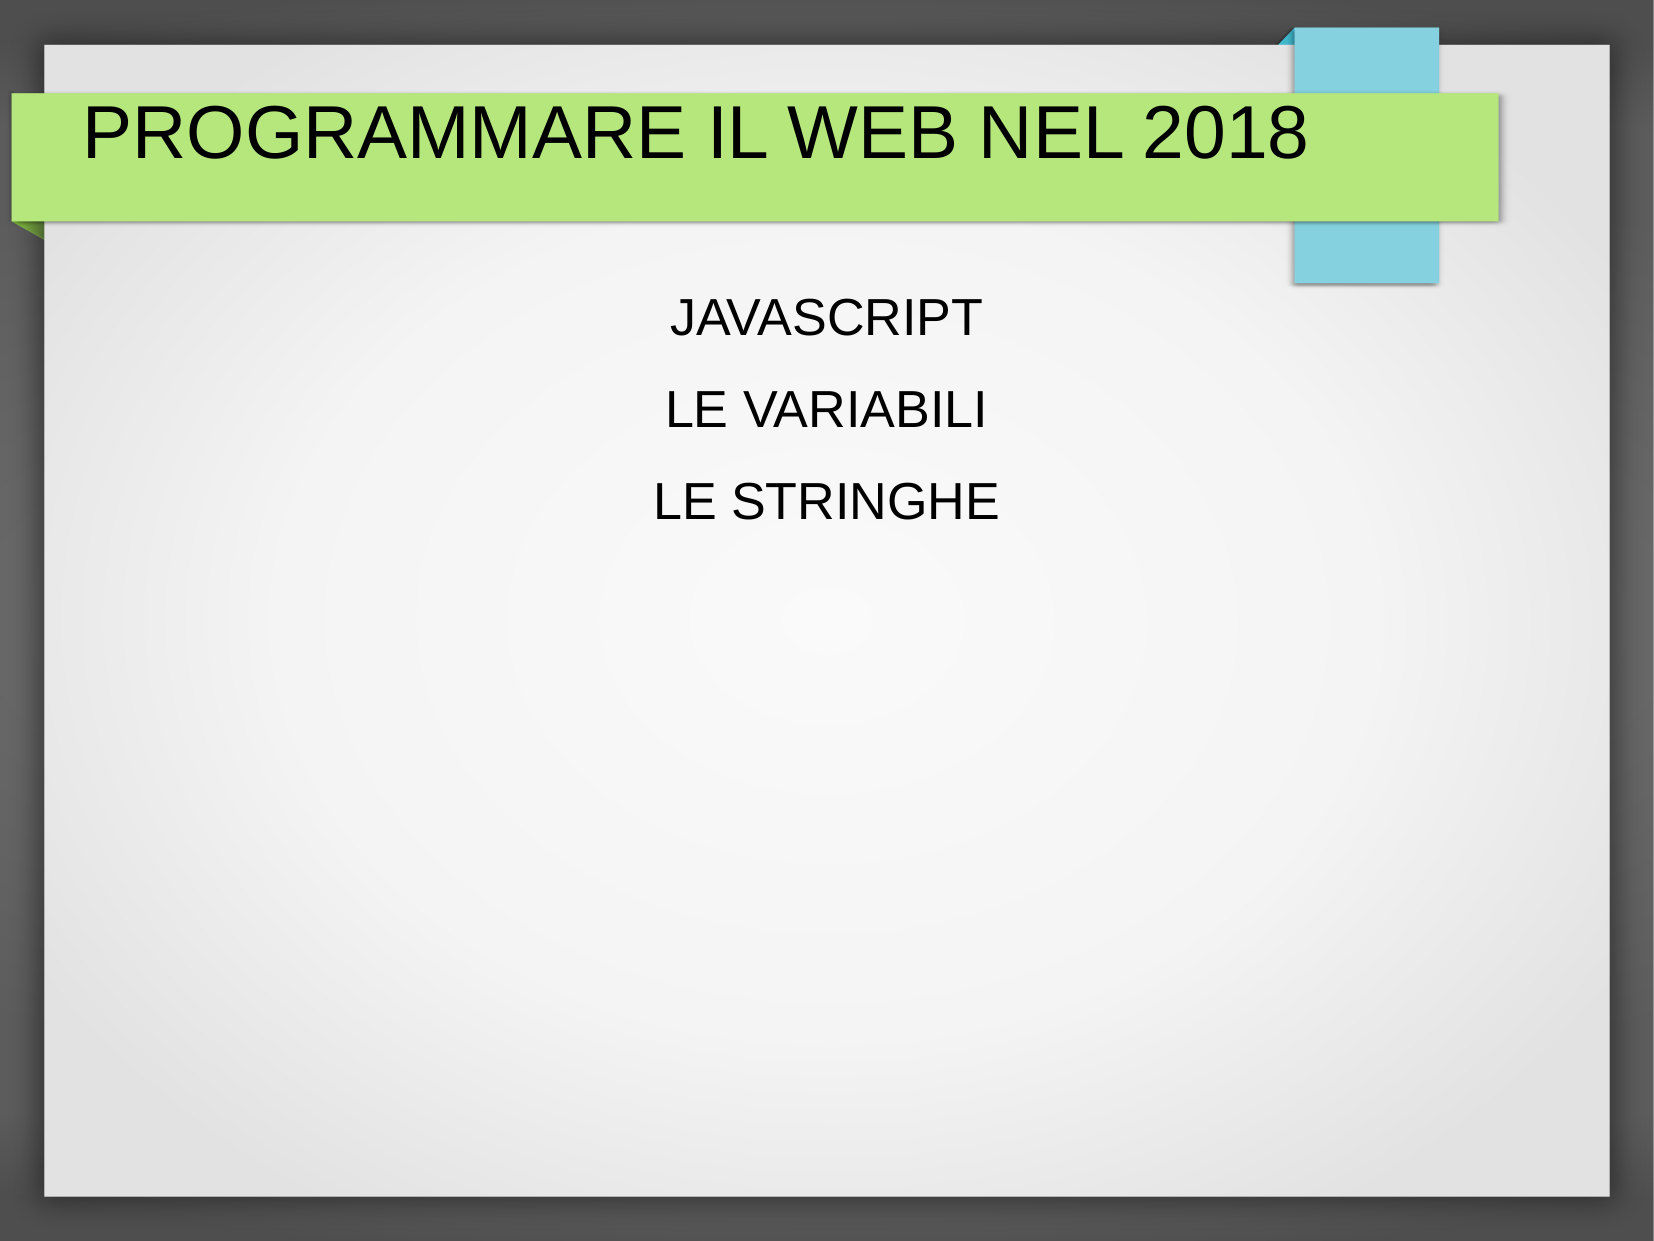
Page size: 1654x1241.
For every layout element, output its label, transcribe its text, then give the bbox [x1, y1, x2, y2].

subtitle JAVASCRIPT LE VARIABILI LE STRINGHE [82, 250, 1571, 1015]
picture [0, 0, 1654, 1241]
title PROGRAMMARE IL WEB NEL 2018 [82, 44, 1489, 213]
